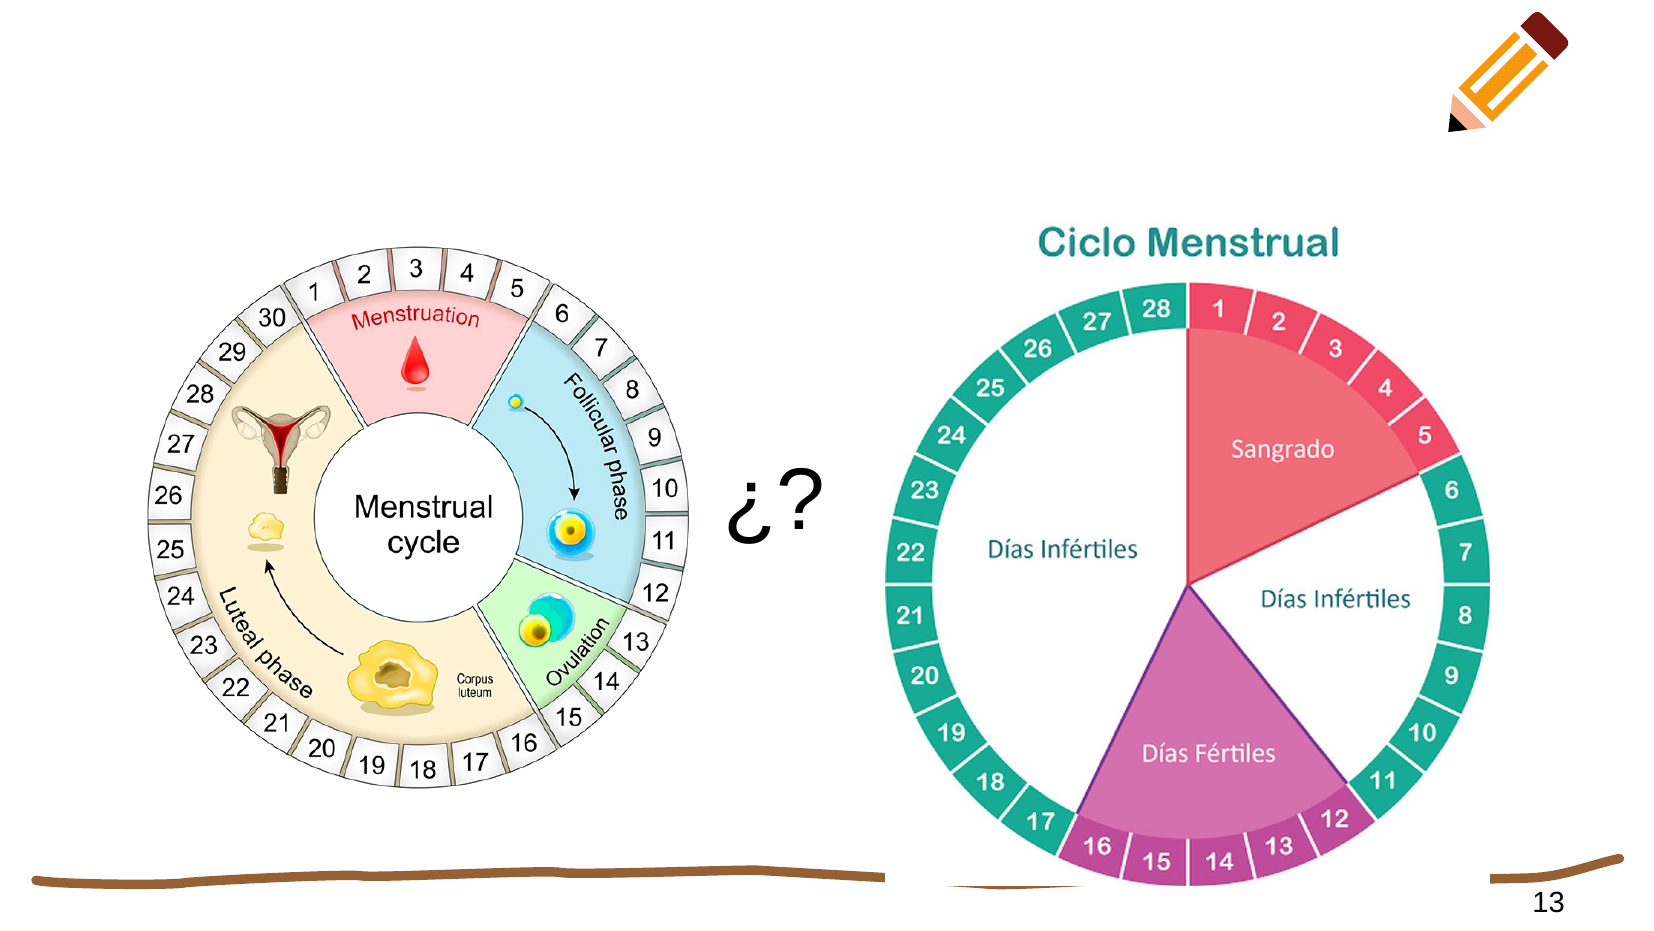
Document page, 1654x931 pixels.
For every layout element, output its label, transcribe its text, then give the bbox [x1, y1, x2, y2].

picture [885, 221, 1490, 886]
text_box ¿? [708, 442, 857, 621]
picture [118, 236, 718, 798]
